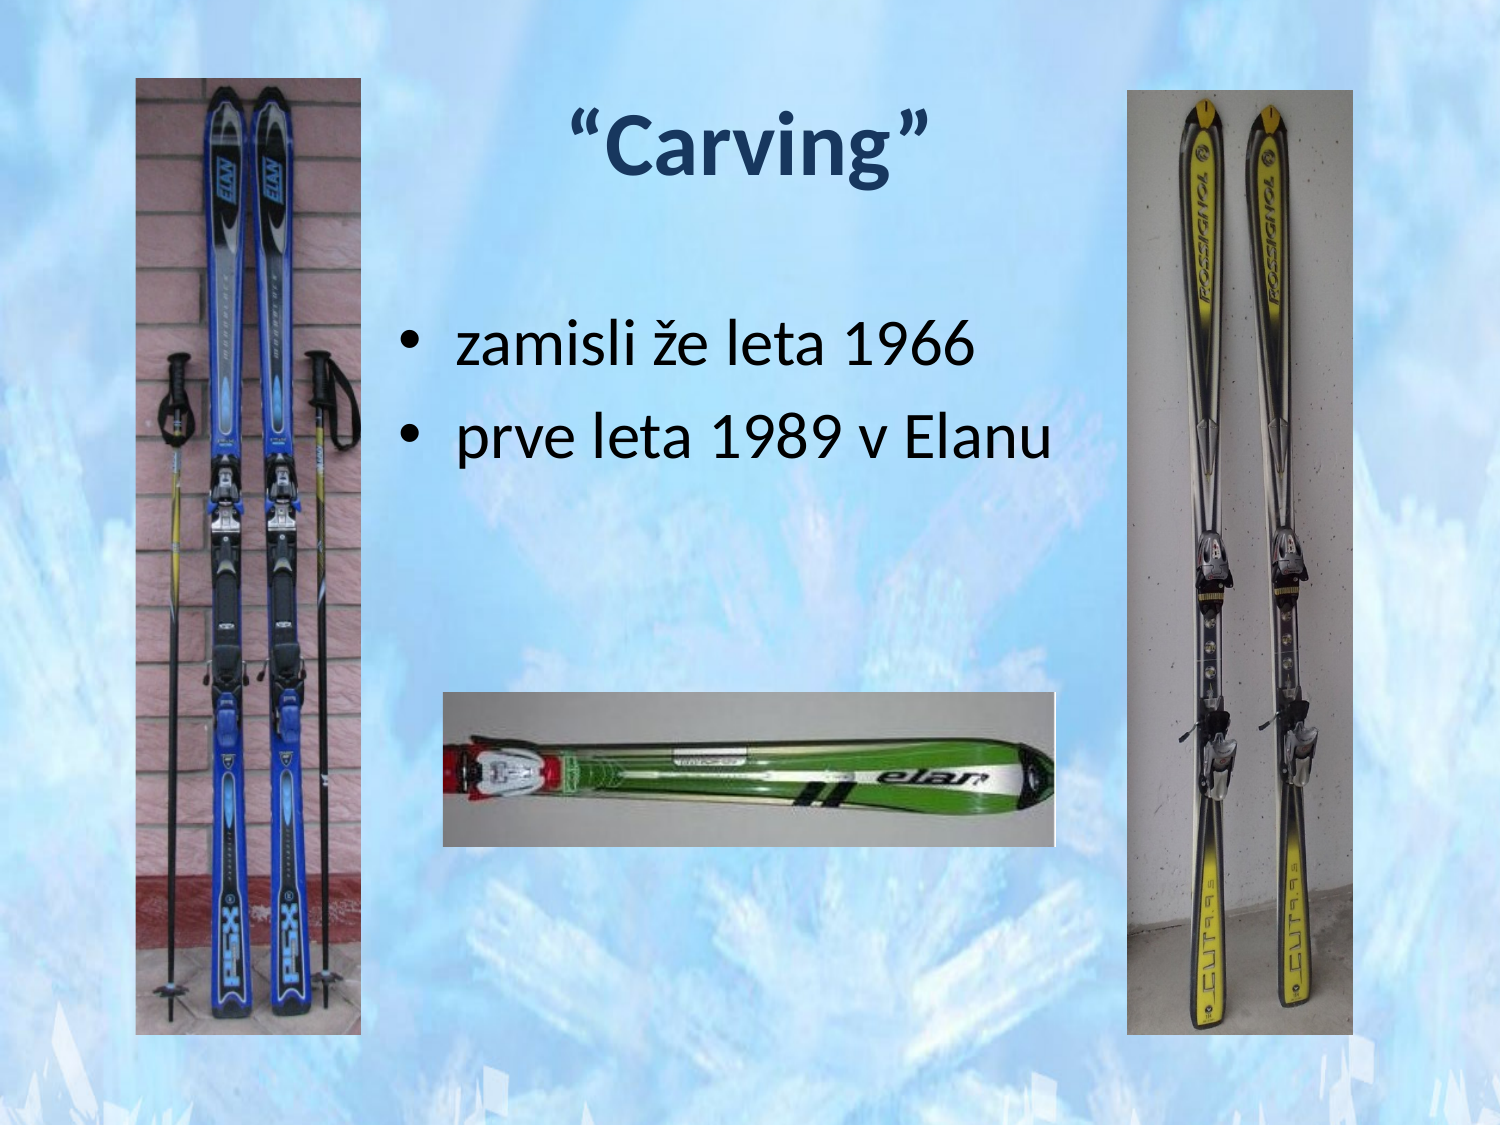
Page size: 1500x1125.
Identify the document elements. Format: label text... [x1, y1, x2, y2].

title “Carving” [75, 45, 1425, 233]
picture [0, 0, 1500, 1125]
list zamisli že leta 1966 prve leta 1989 v Elanu [383, 290, 1083, 497]
